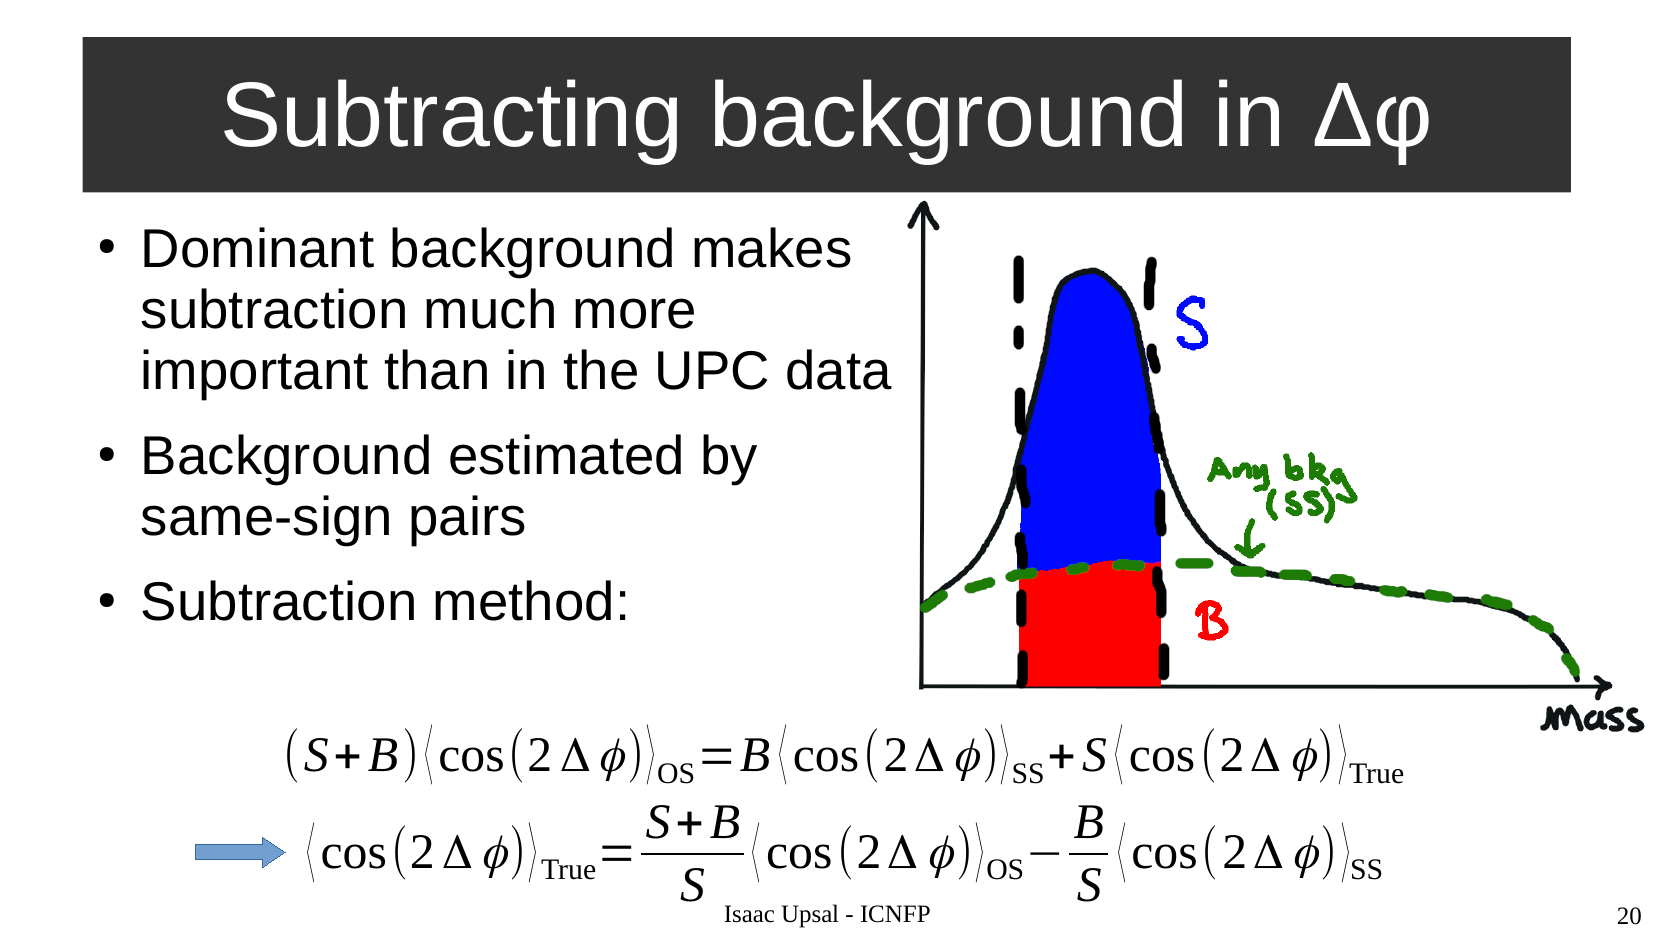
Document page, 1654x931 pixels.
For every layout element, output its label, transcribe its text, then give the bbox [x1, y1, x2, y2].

title Subtracting background in Δφ [82, 37, 1571, 193]
list Dominant background makes subtraction much more important than in the UPC data Background estimated by same-sign pairs Subtraction method: [82, 217, 900, 691]
text_box [195, 837, 286, 868]
picture [899, 194, 1652, 739]
chart [277, 722, 1412, 790]
chart [298, 795, 1391, 913]
